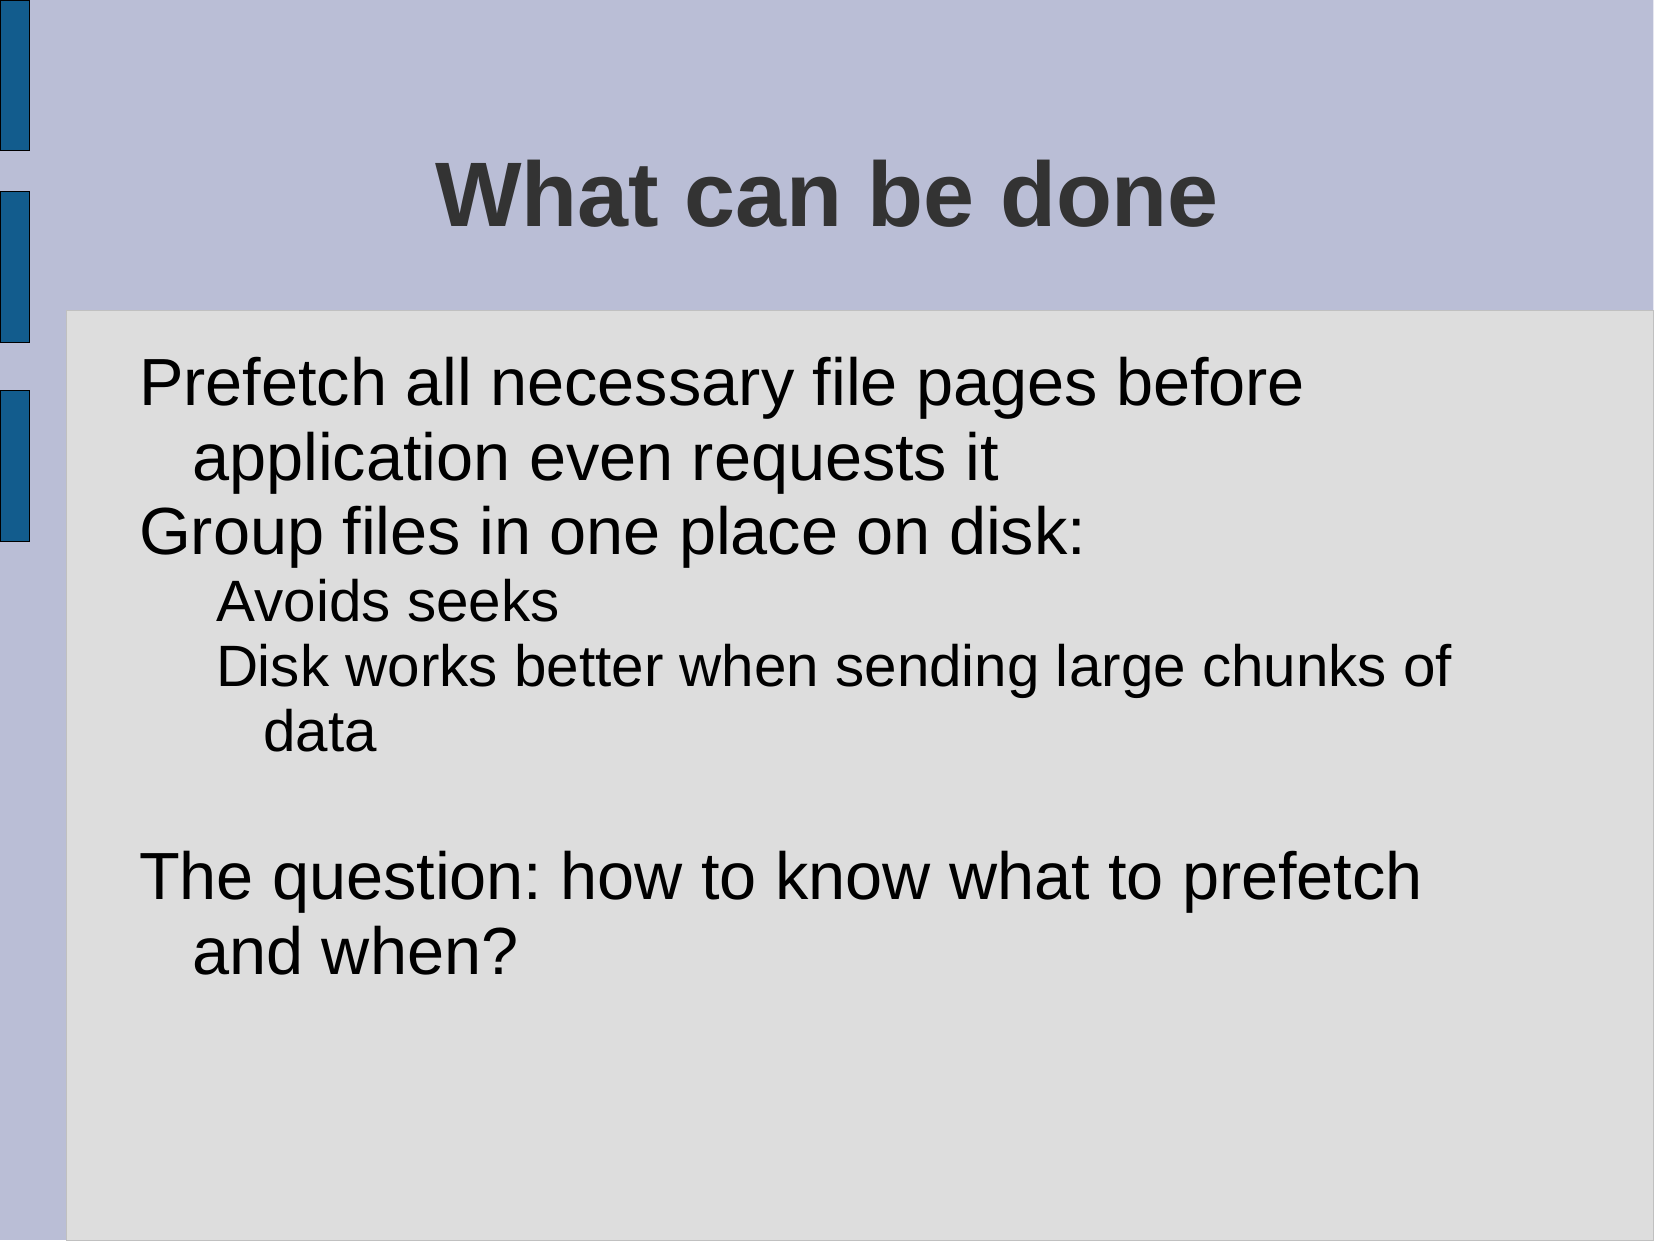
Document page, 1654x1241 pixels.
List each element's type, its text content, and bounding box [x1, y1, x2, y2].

title What can be done [121, 91, 1534, 299]
list Prefetch all necessary file pages before application even requests it Group files in one place on disk: Avoids seeks Disk works better when sending large chunks of data The question: how to know what to prefetch and when? [121, 344, 1534, 1127]
